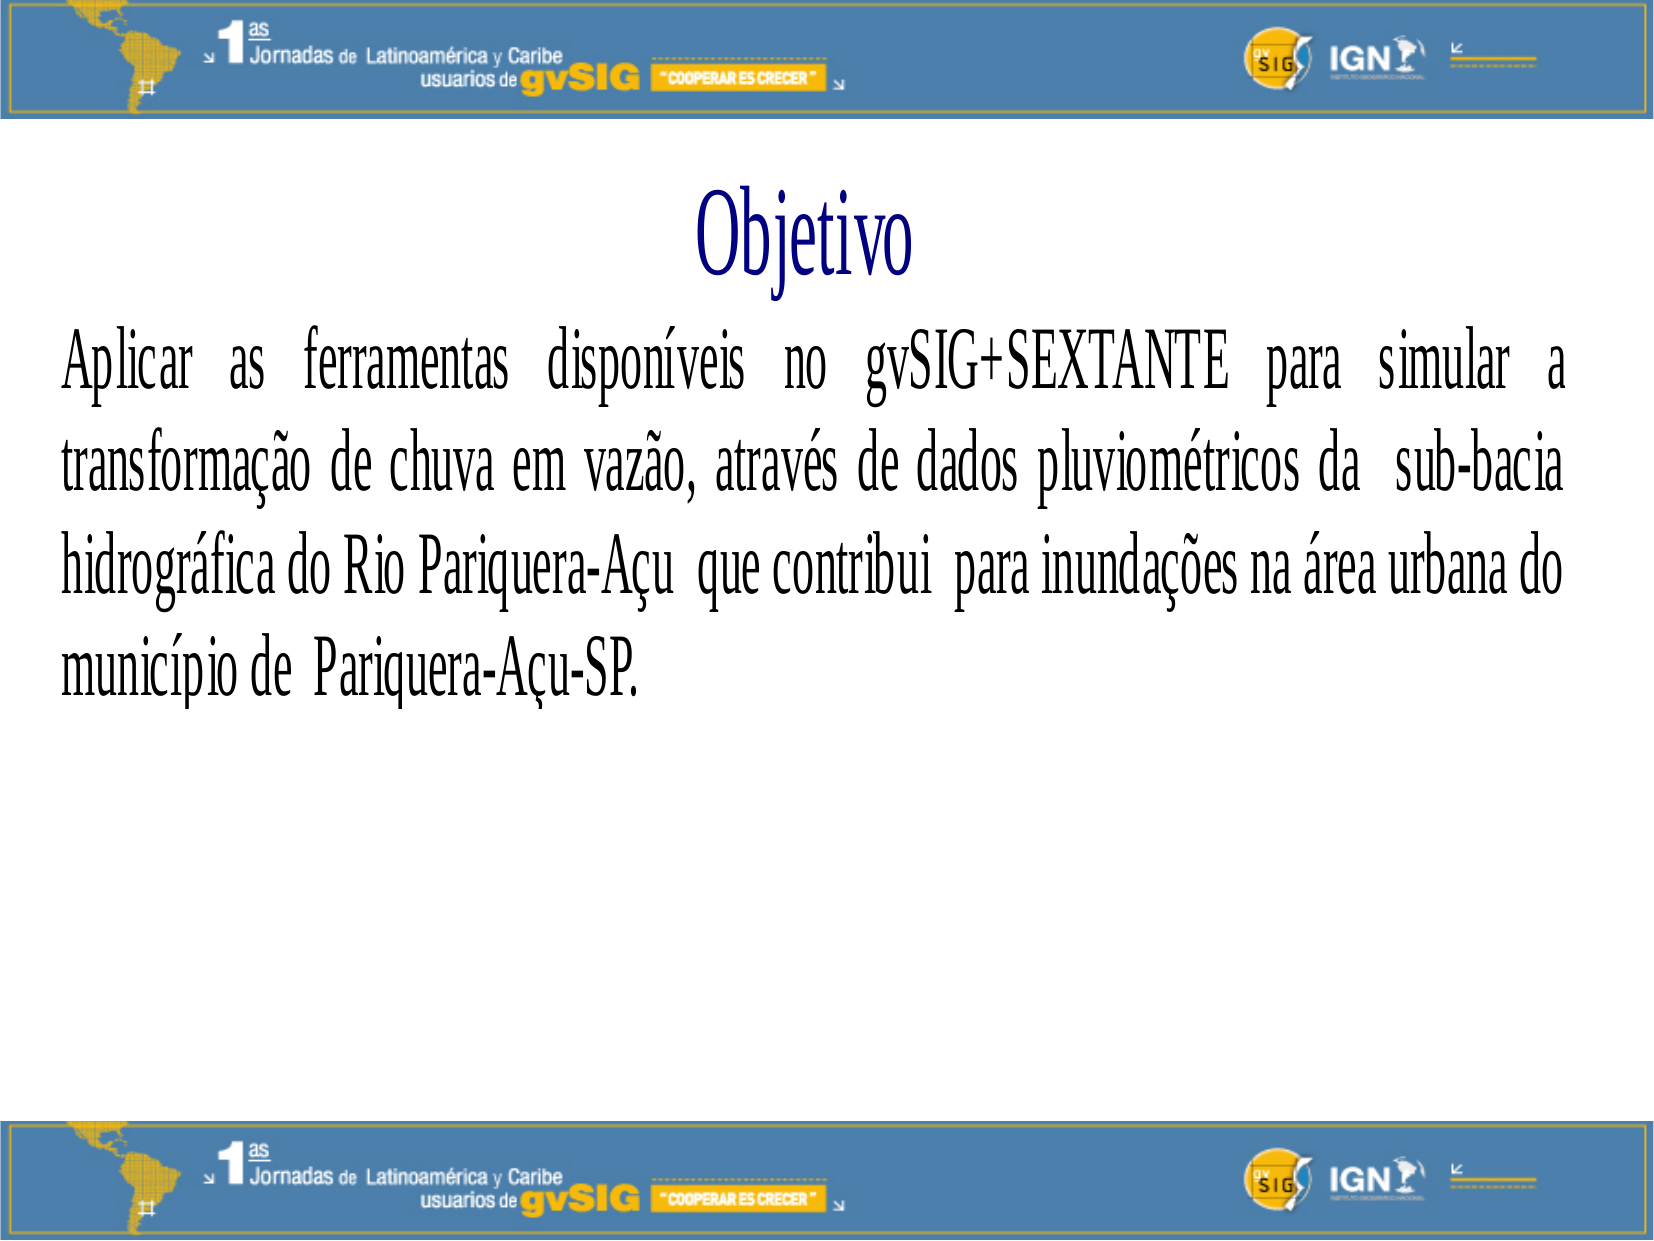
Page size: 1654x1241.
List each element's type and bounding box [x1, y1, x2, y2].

chart [59, 177, 1565, 709]
picture [0, 0, 1654, 119]
picture [0, 1121, 1654, 1241]
